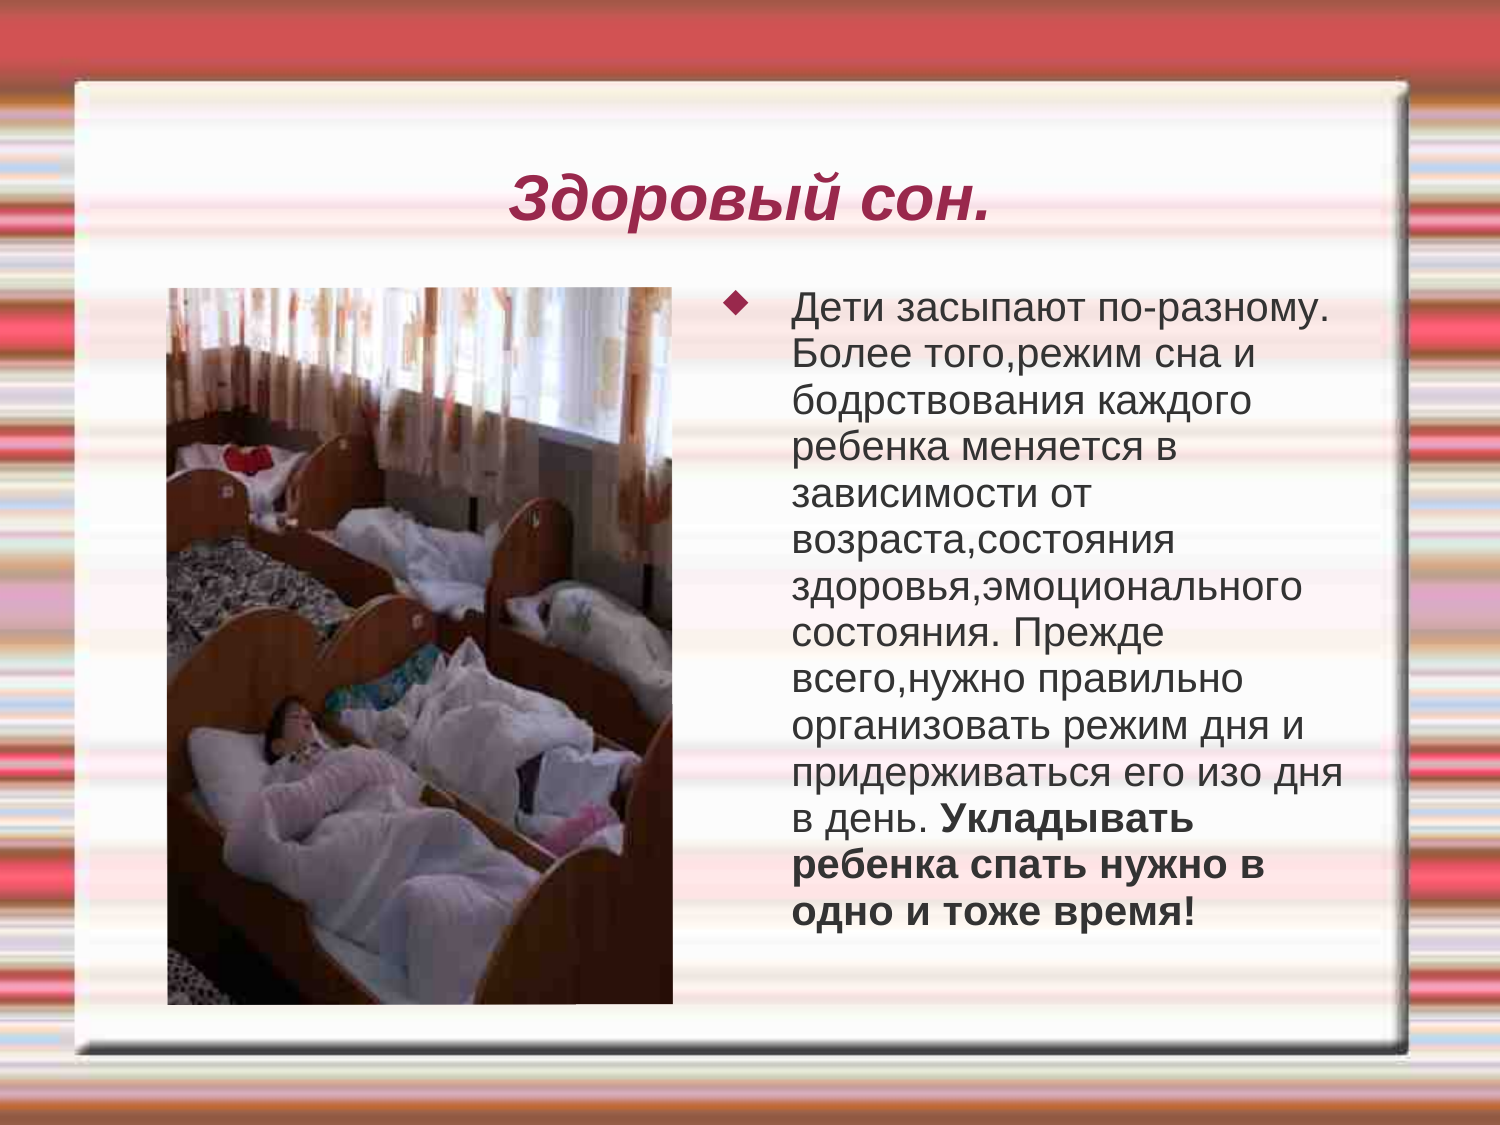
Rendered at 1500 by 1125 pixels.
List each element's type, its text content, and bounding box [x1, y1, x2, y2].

title Здоровый сон. [110, 104, 1392, 292]
list Дети засыпают по-разному. Более того,режим сна и бодрствования каждого ребенка меняется в зависимости от возраста,состояния здоровья,эмоционального состояния. Прежде всего,нужно правильно организовать режим дня и придерживаться его изо дня в день. Укладывать ребенка спать нужно в одно и тоже время! [708, 283, 1359, 1075]
picture [0, 0, 1500, 1125]
